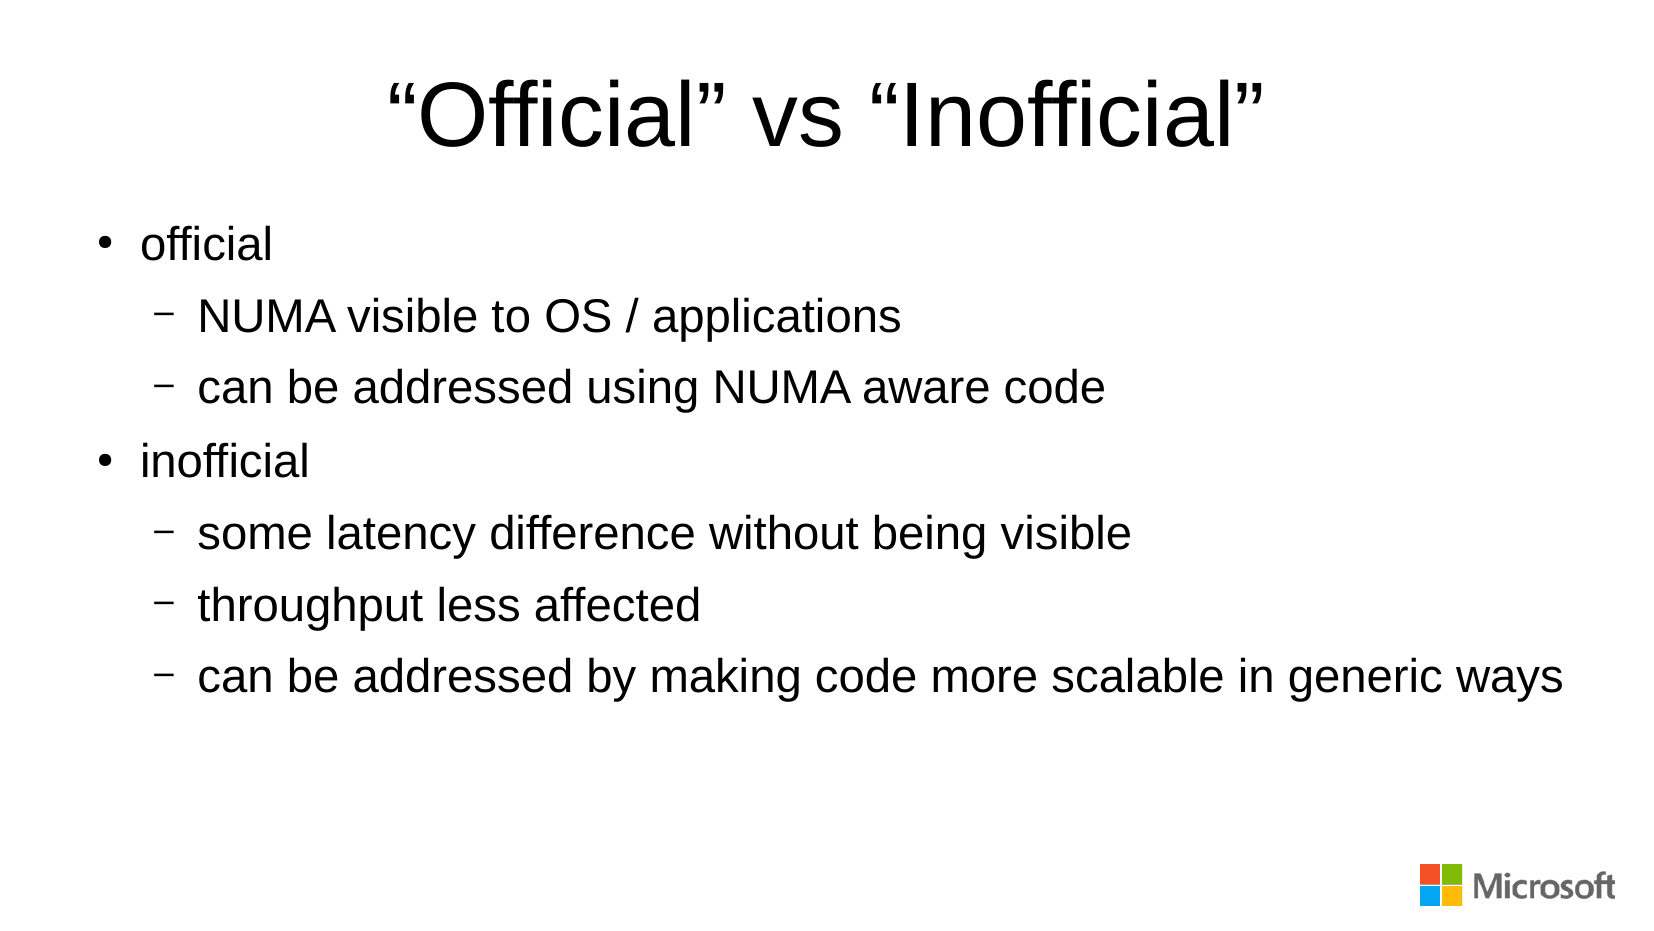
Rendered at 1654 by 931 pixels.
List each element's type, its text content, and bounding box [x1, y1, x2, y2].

picture [1420, 864, 1615, 906]
list official NUMA visible to OS / applications can be addressed using NUMA aware code inofficial some latency difference without being visible throughput less affected can be addressed by making code more scalable in generic ways [82, 217, 1571, 757]
title “Official” vs “Inofficial” [82, 37, 1571, 193]
